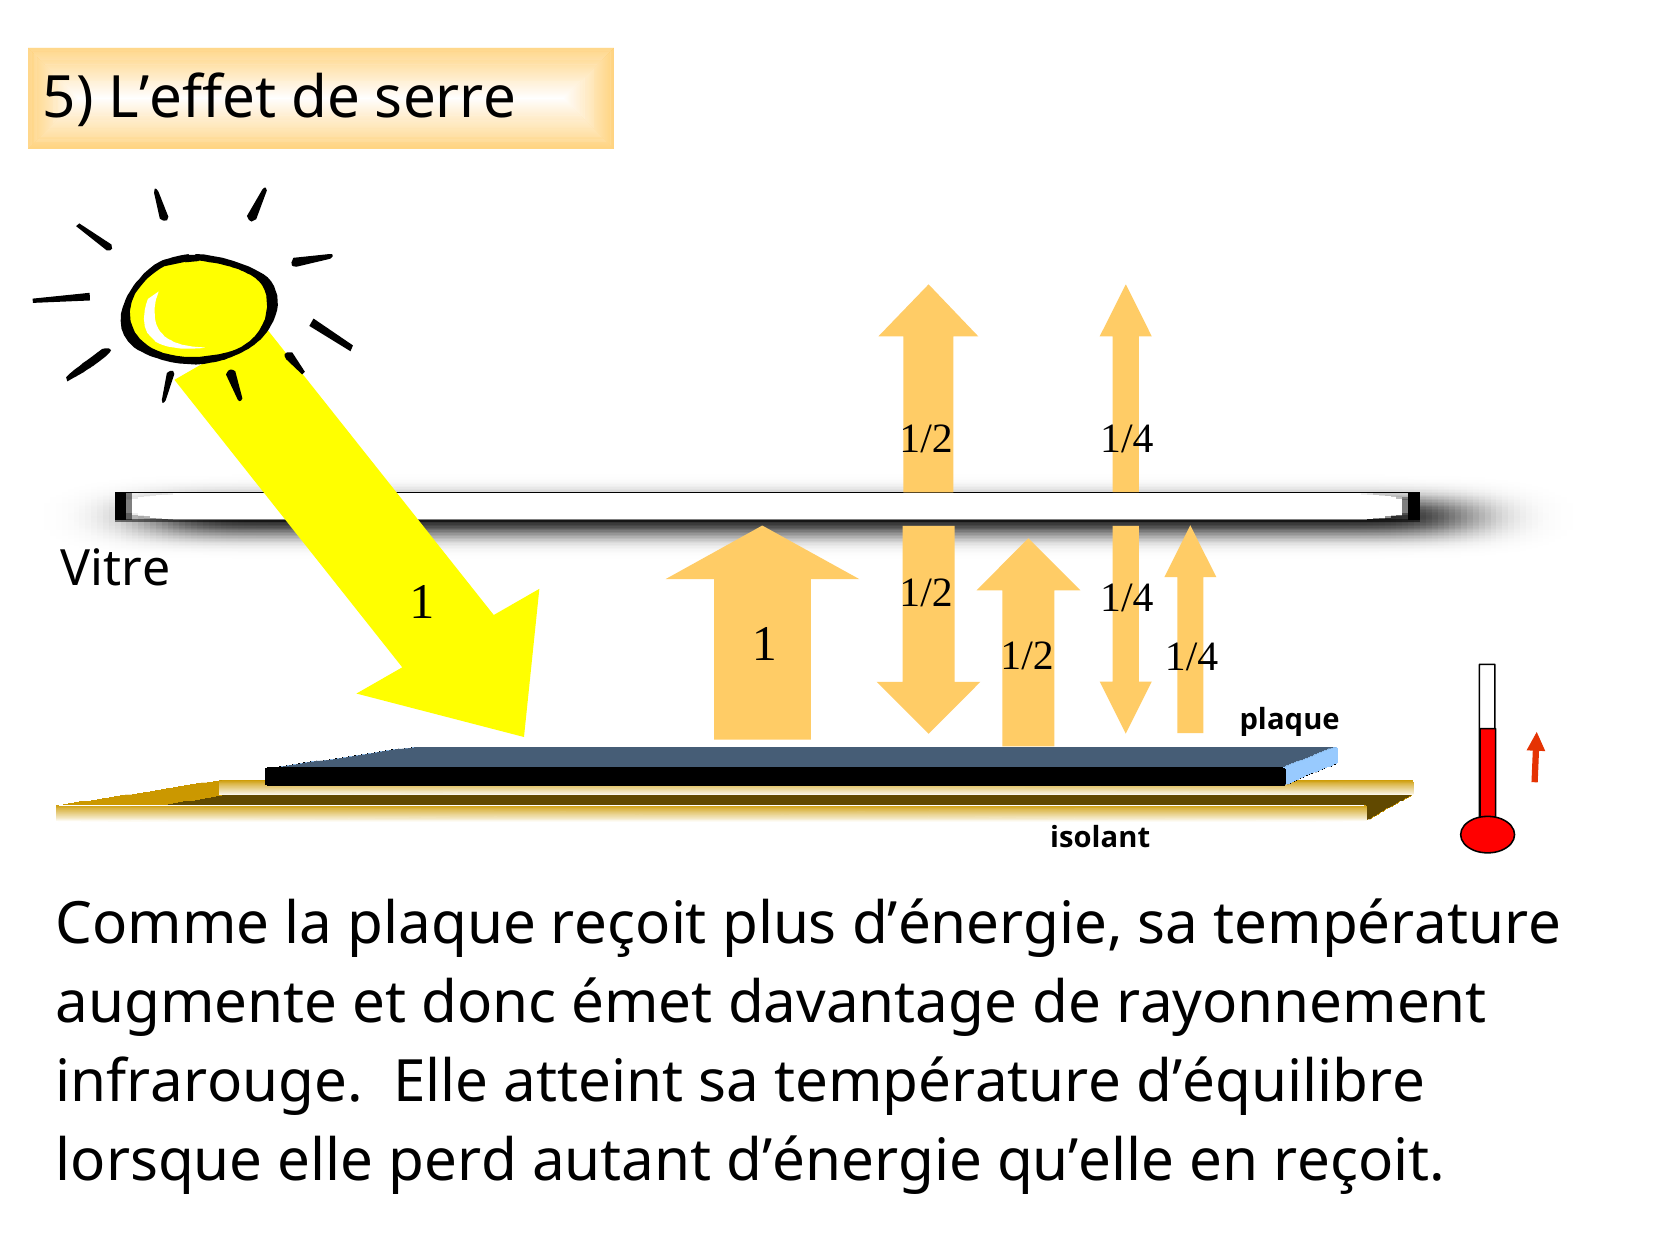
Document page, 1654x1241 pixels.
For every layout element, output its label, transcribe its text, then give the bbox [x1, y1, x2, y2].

text_box [309, 318, 353, 352]
text_box 1/2 [899, 416, 975, 474]
text_box [876, 628, 981, 734]
text_box [120, 254, 540, 738]
text_box Comme la plaque reçoit plus d’énergie, sa température augmente et donc émet davantage de rayonnement infrarouge. Elle atteint sa température d’équilibre lorsque elle perd autant d’énergie qu’elle en reçoit. [40, 873, 1627, 1162]
text_box [1099, 634, 1152, 734]
text_box plaque [1224, 690, 1477, 766]
text_box 1 [751, 616, 787, 687]
text_box [66, 348, 112, 382]
text_box 1/2 [1000, 633, 1076, 691]
text_box [1002, 691, 1055, 747]
text_box [1112, 474, 1139, 493]
picture [382, 472, 1591, 564]
text_box [665, 525, 860, 740]
text_box [902, 525, 955, 569]
picture [44, 737, 1429, 832]
text_box 1/2 [899, 569, 975, 628]
text_box [28, 47, 615, 149]
text_box [903, 474, 954, 493]
picture [27, 472, 319, 564]
text_box 5) L’effet de serre [28, 48, 613, 149]
text_box 1 [409, 575, 445, 645]
text_box [291, 254, 333, 267]
text_box [878, 284, 979, 416]
text_box [246, 187, 267, 222]
text_box [76, 223, 113, 251]
text_box 1/4 [1165, 634, 1241, 693]
text_box [1099, 284, 1152, 416]
text_box [1177, 693, 1204, 734]
text_box isolant [1035, 808, 1287, 884]
text_box [1112, 525, 1139, 575]
text_box [154, 188, 169, 221]
text_box [1460, 664, 1515, 853]
text_box Vitre [45, 523, 209, 566]
text_box [1164, 525, 1217, 634]
text_box [32, 292, 91, 303]
text_box 1/4 [1100, 416, 1176, 474]
text_box [976, 538, 1081, 633]
text_box 1/4 [1100, 575, 1176, 634]
